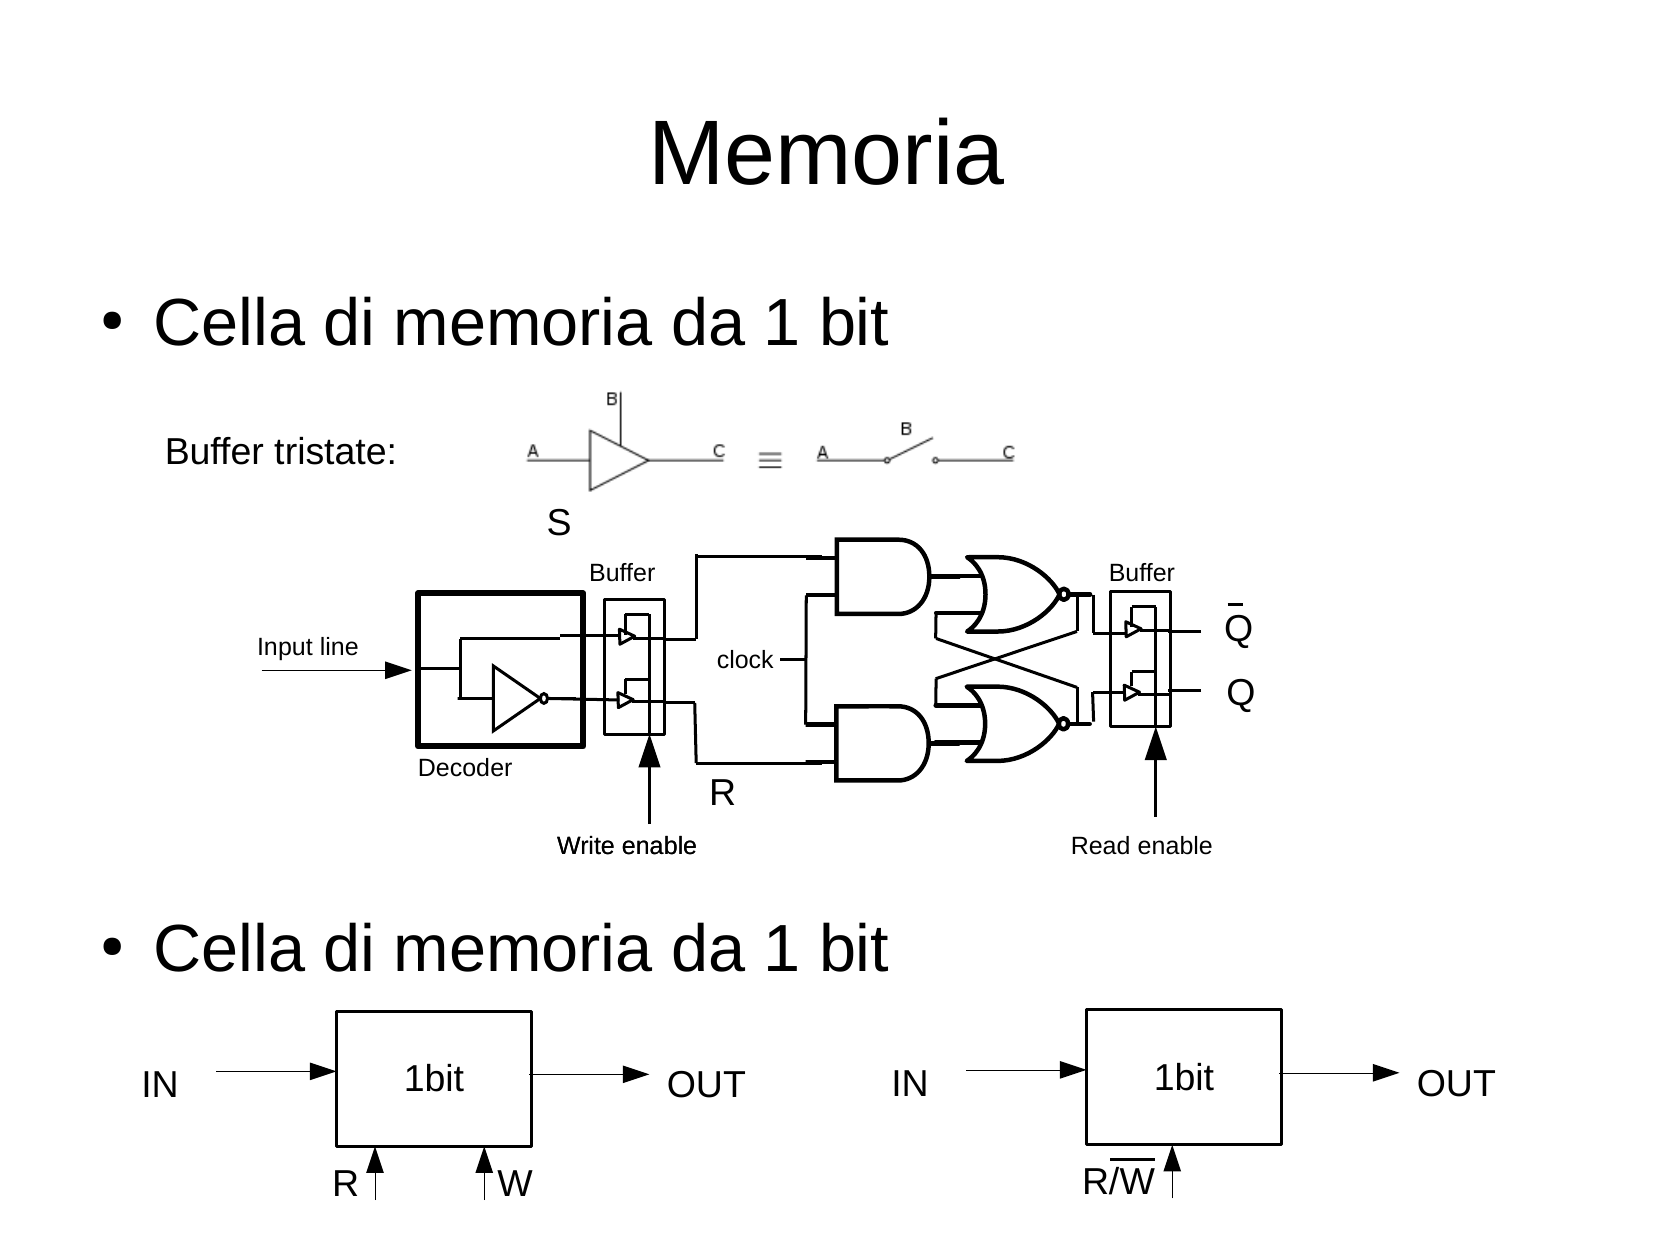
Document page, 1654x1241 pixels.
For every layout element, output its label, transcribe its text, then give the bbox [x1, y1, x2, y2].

text_box Q [1211, 664, 1272, 722]
text_box Read enable [1056, 824, 1282, 868]
text_box Buffer [1094, 551, 1290, 595]
list Cella di memoria da 1 bit Cella di memoria da 1 bit [82, 285, 1538, 1135]
text_box Q [1209, 600, 1245, 658]
text_box Input line [242, 625, 382, 669]
text_box Buffer [574, 551, 770, 595]
text_box 1bit [1086, 1009, 1282, 1145]
text_box IN [876, 1054, 967, 1112]
text_box [805, 686, 1076, 781]
text_box IN [126, 1056, 217, 1114]
text_box R/W [1067, 1153, 1190, 1211]
text_box Buffer tristate: [150, 423, 481, 481]
picture [520, 388, 1021, 496]
text_box clock [702, 638, 845, 685]
text_box OUT [1402, 1054, 1552, 1112]
text_box S [531, 496, 587, 551]
text_box [457, 665, 576, 731]
text_box R [317, 1155, 393, 1212]
text_box Write enable [542, 824, 768, 868]
text_box [806, 539, 1076, 632]
text_box W [482, 1155, 558, 1212]
text_box OUT [652, 1056, 802, 1114]
text_box Decoder [403, 746, 599, 790]
text_box R [694, 764, 743, 824]
text_box 1bit [336, 1011, 532, 1147]
title Memoria [82, 49, 1571, 257]
